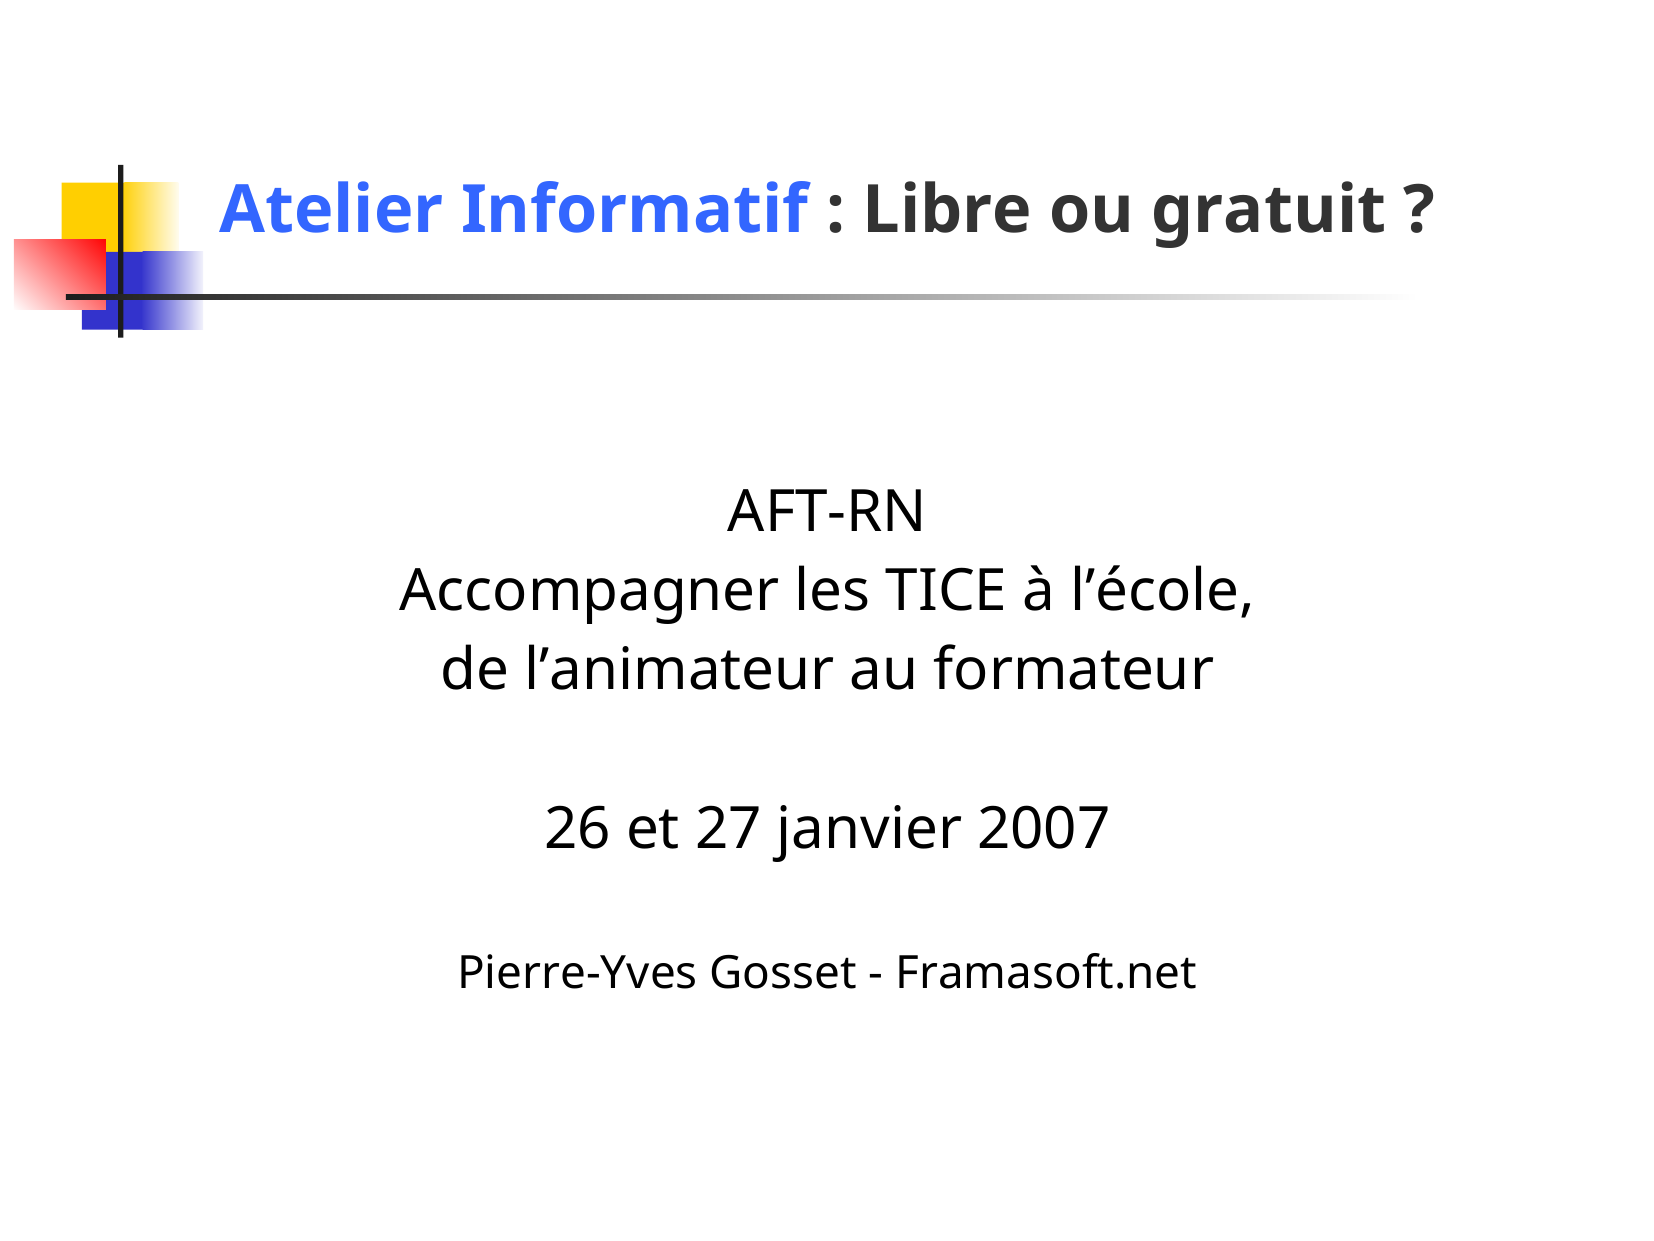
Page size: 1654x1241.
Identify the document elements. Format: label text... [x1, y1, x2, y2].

title Atelier Informatif : Libre ou gratuit ? [121, 102, 1534, 311]
subtitle AFT-RN Accompagner les TICE à l’école, de l’animateur au formateur 26 et 27 janvier 2007 Pierre-Yves Gosset - Framasoft.net [121, 344, 1534, 1127]
